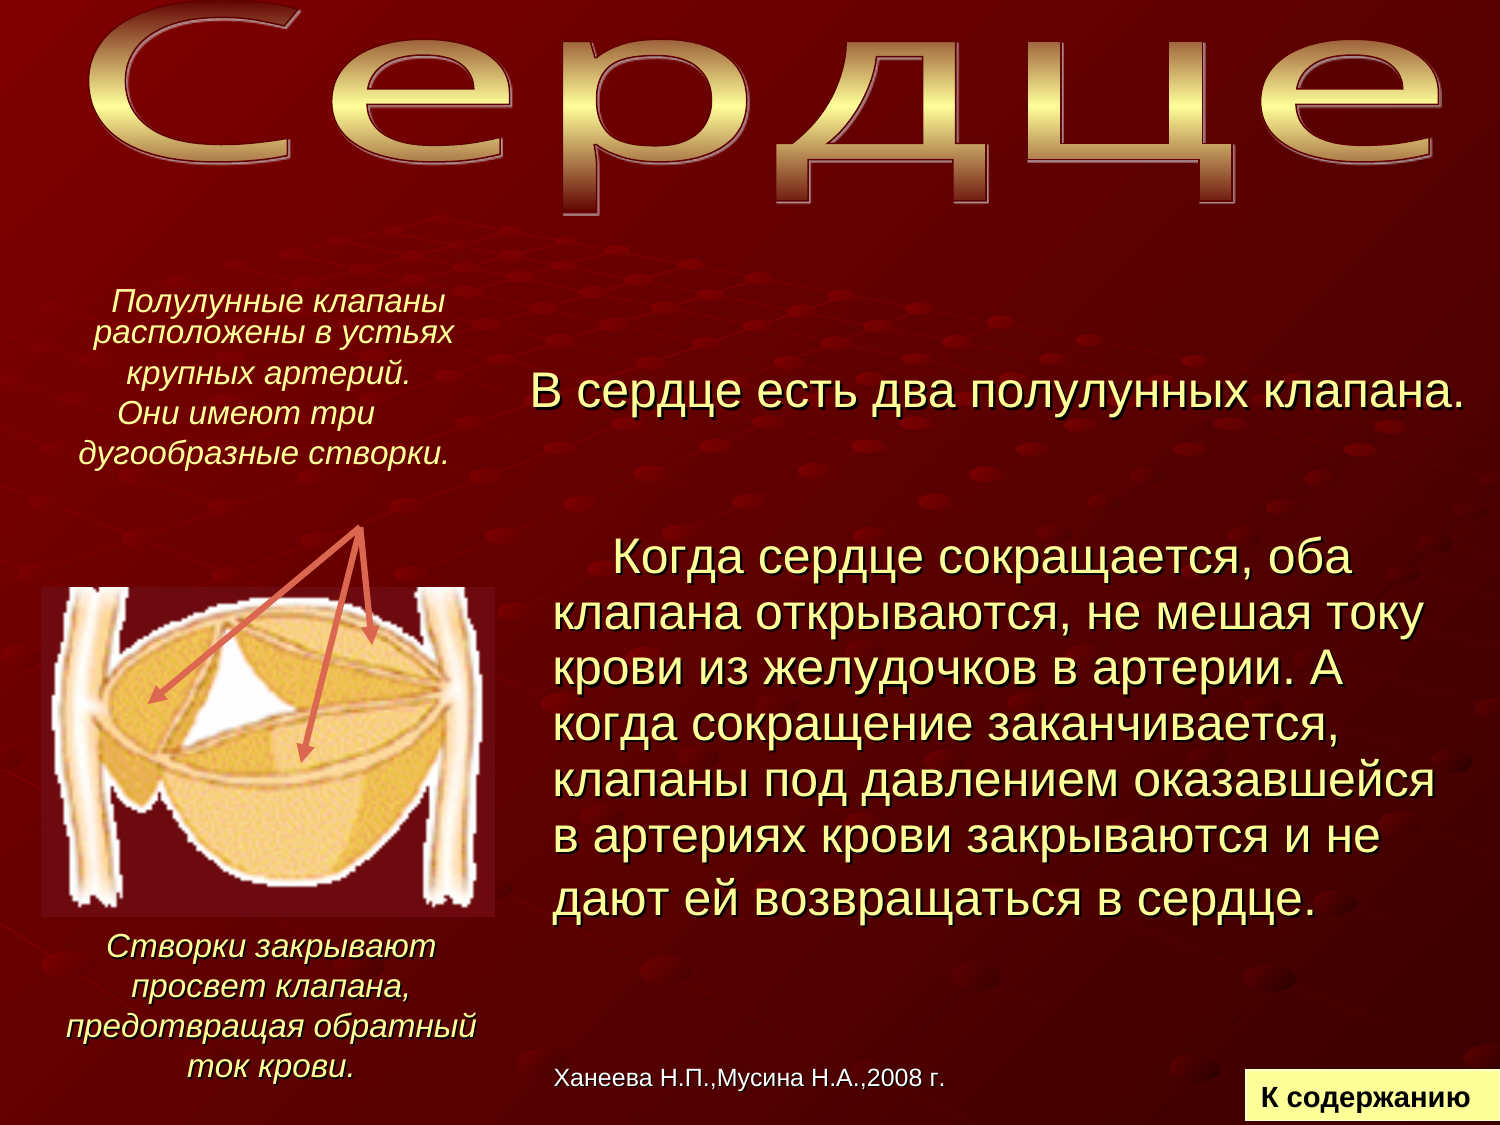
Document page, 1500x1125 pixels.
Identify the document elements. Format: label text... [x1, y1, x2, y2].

text_box К содержанию [1246, 1070, 1500, 1121]
text_box Сердце [1026, 41, 1233, 201]
text_box Сердце [775, 41, 986, 201]
text_box Полулунные клапаны расположены в устьях крупных артерий. Они имеют три дугообразные створки. [0, 278, 502, 421]
title Когда сердце сокращается, оба клапана открываются, не мешая току крови из желудочков в артерии. А когда сокращение заканчивается, клапаны под давлением оказавшейся в артериях крови закрываются и не дают ей возвращаться в сердце. [537, 456, 1465, 1000]
picture [41, 587, 495, 916]
text_box Сердце [1260, 39, 1439, 162]
text_box Сердце [88, 0, 299, 162]
text_box Сердце [562, 39, 747, 213]
text_box Сердце [331, 39, 510, 162]
text_box Створки закрывают просвет клапана, предотвращая обратный ток крови. [29, 916, 514, 1092]
text_box В сердце есть два полулунных клапана. [495, 349, 1500, 426]
